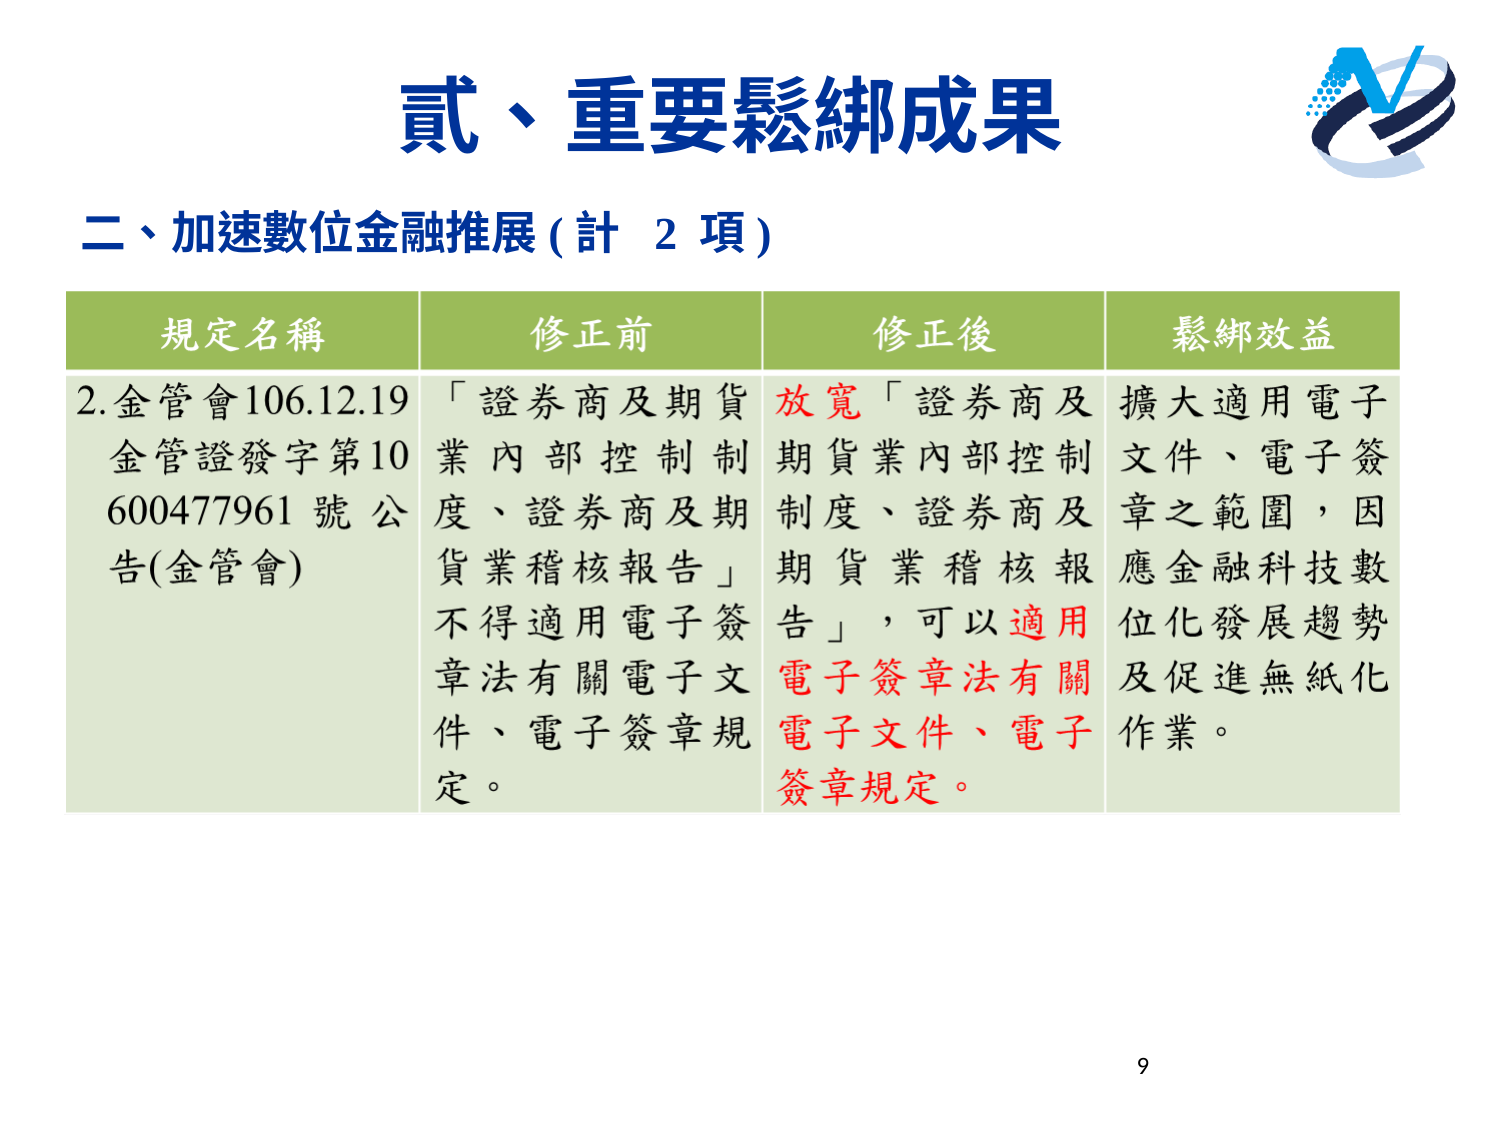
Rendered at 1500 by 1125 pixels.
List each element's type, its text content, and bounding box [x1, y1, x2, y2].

picture [64, 290, 1401, 836]
title 貳、重要鬆綁成果 [76, 19, 1427, 207]
text_box 9 [1121, 1035, 1472, 1095]
text_box 二、加速數位金融推展(計 2 項) [64, 196, 728, 267]
